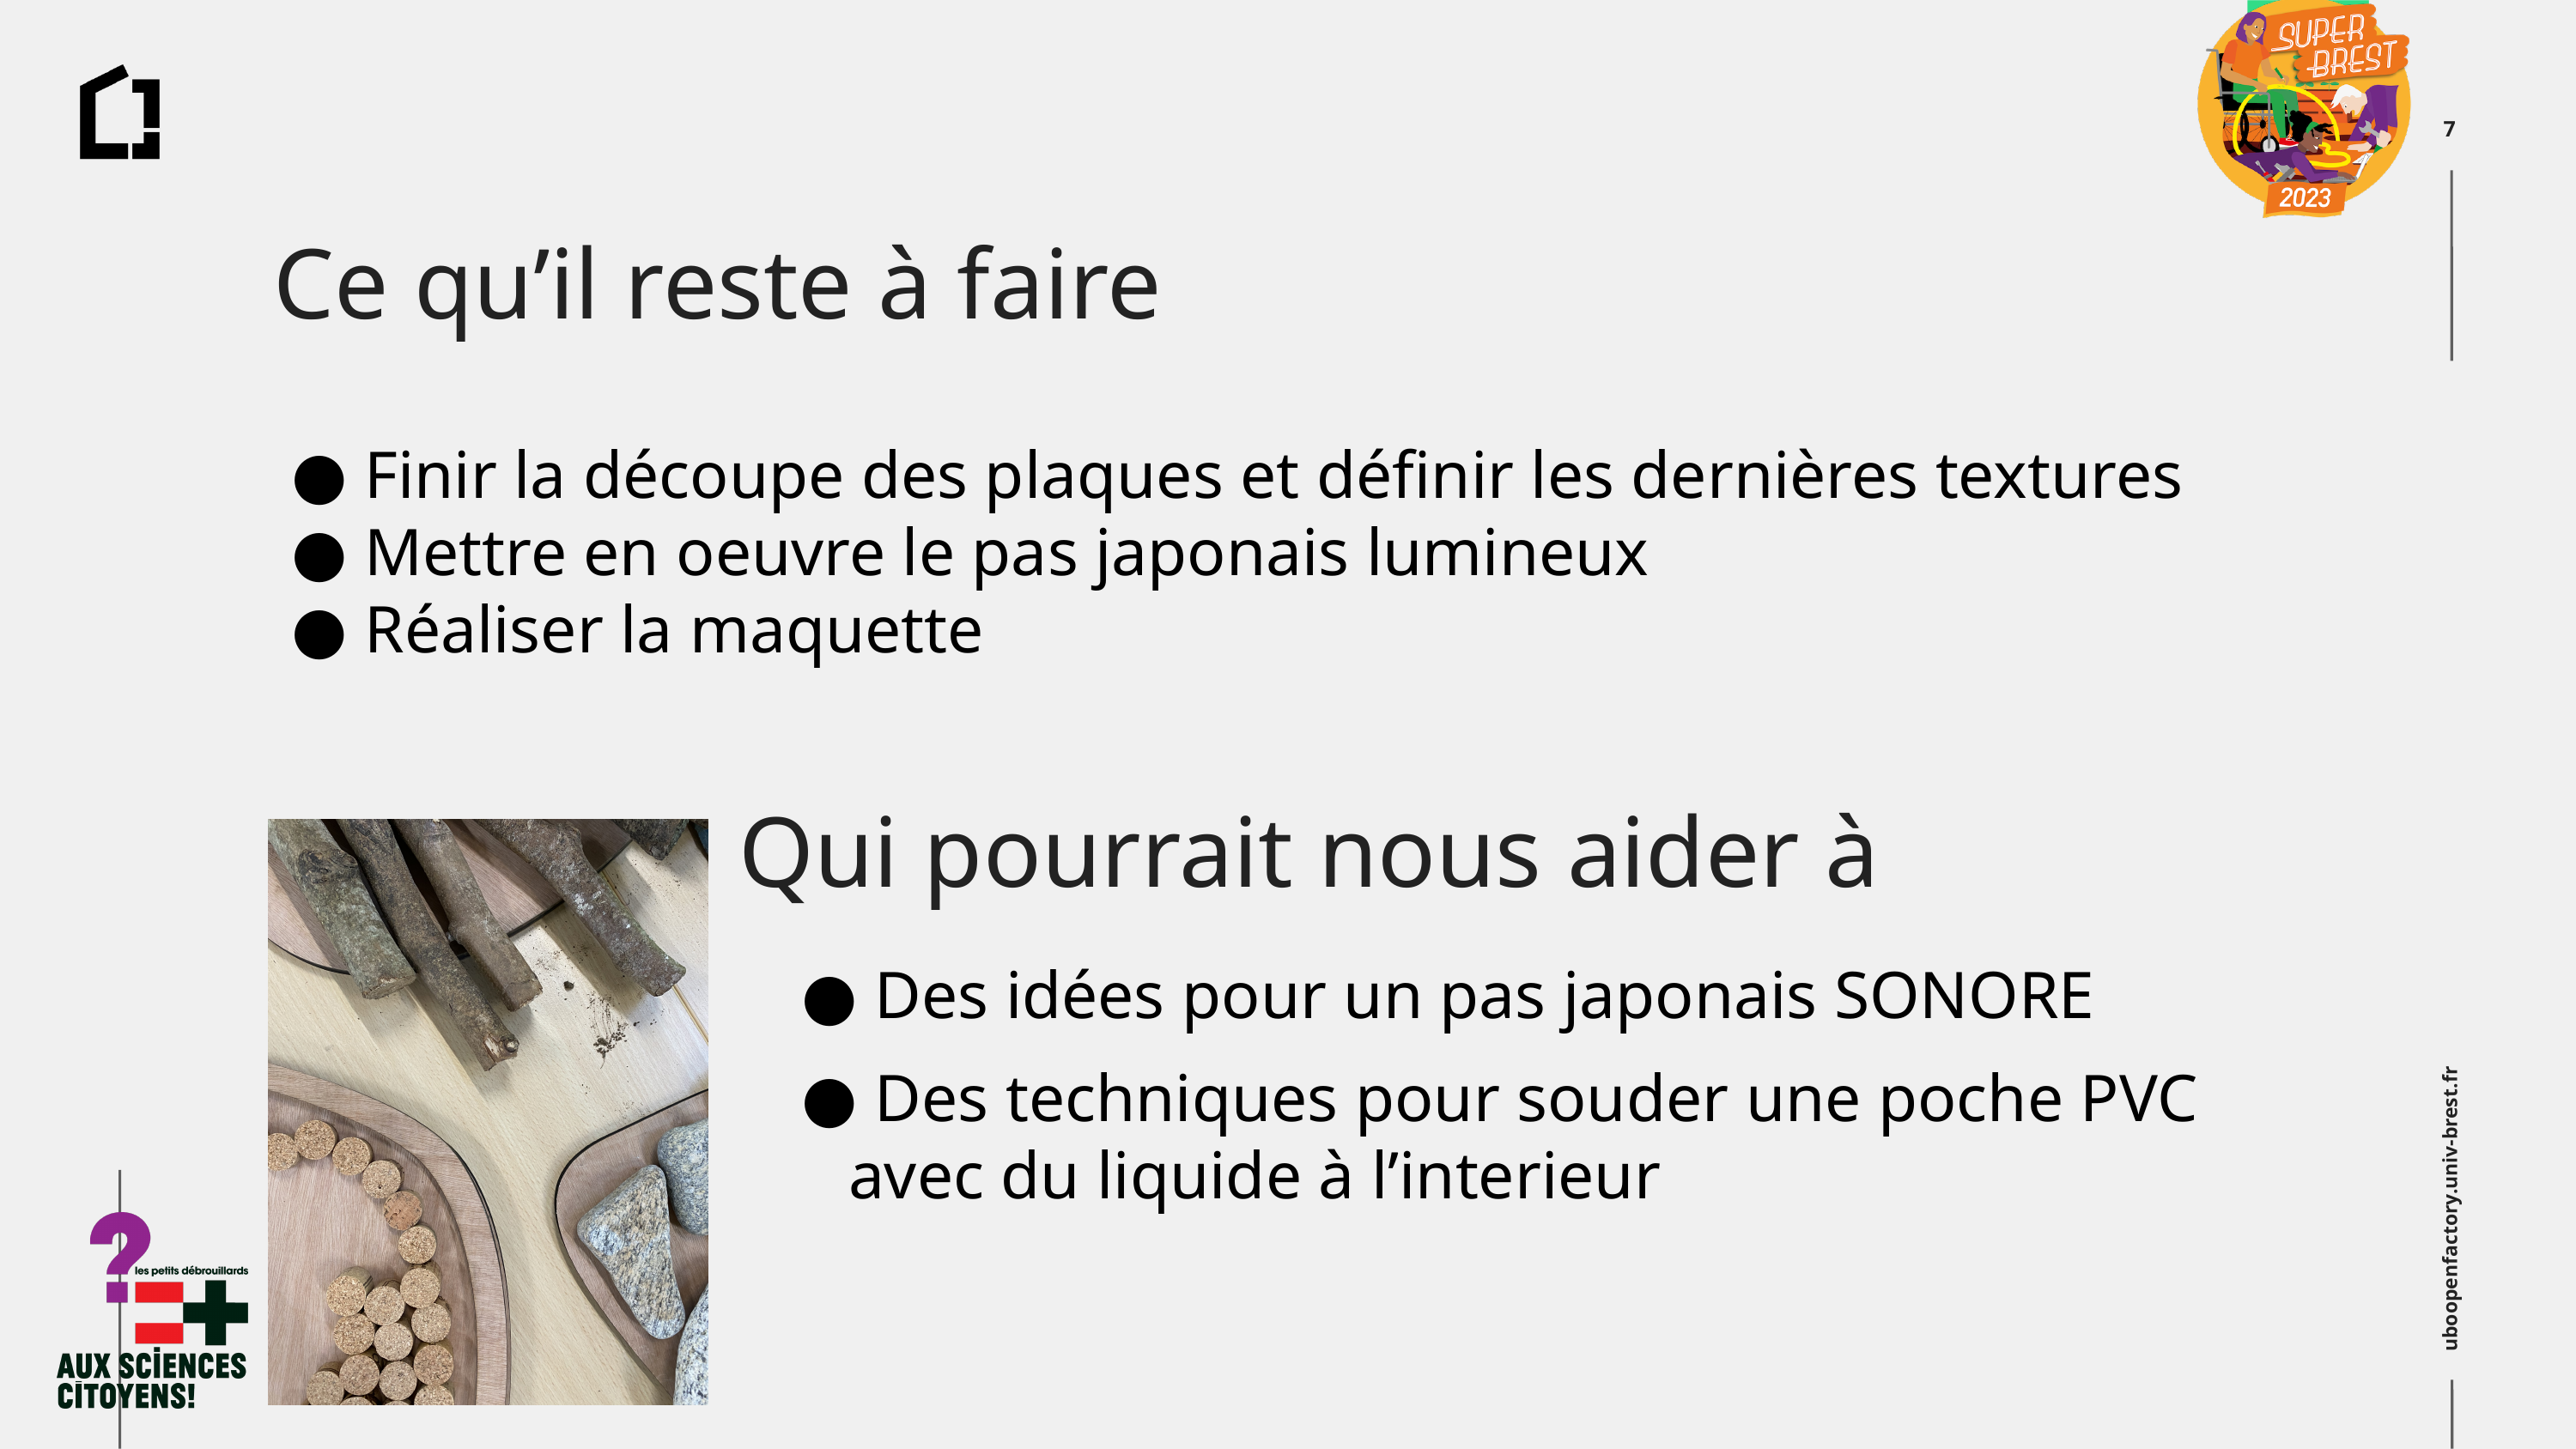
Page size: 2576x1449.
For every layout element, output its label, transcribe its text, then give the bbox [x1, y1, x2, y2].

title Qui pourrait nous aider à [738, 785, 2206, 1003]
picture [268, 819, 708, 1405]
title Ce qu’il reste à faire [273, 217, 1741, 433]
picture [57, 1212, 248, 1409]
list Finir la découpe des plaques et définir les dernières textures Mettre en oeuvre le pas japonais lumineux Réaliser la maquette [273, 433, 2187, 874]
picture [2175, 0, 2430, 239]
list Des idées pour un pas japonais SONORE Des techniques pour souder une poche PVC avec du liquide à l’interieur [784, 954, 2308, 1395]
slide_number <number> [2430, 93, 2456, 145]
picture [0, 0, 239, 239]
